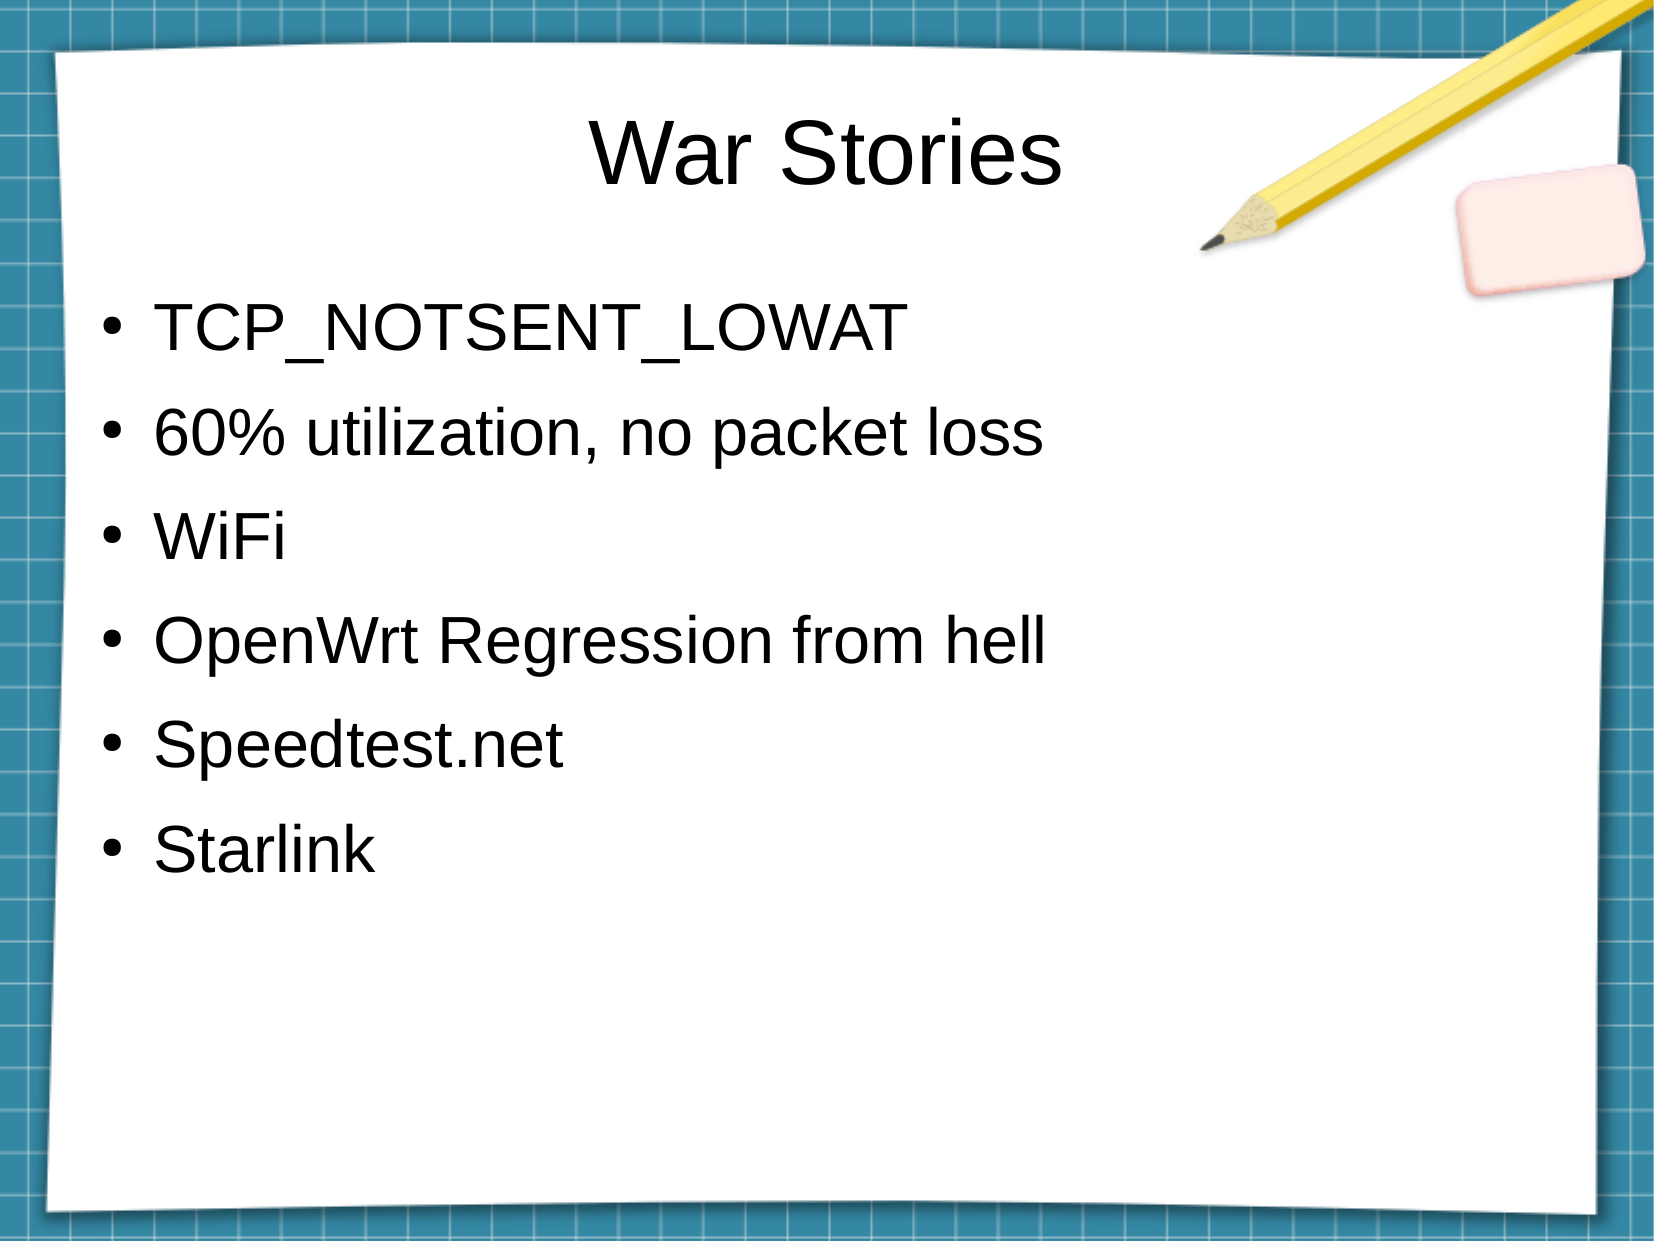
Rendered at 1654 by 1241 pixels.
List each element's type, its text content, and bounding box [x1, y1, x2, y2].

list TCP_NOTSENT_LOWAT 60% utilization, no packet loss WiFi OpenWrt Regression from hell Speedtest.net Starlink [82, 290, 1571, 1010]
picture [0, 0, 1654, 1241]
title War Stories [82, 49, 1571, 257]
